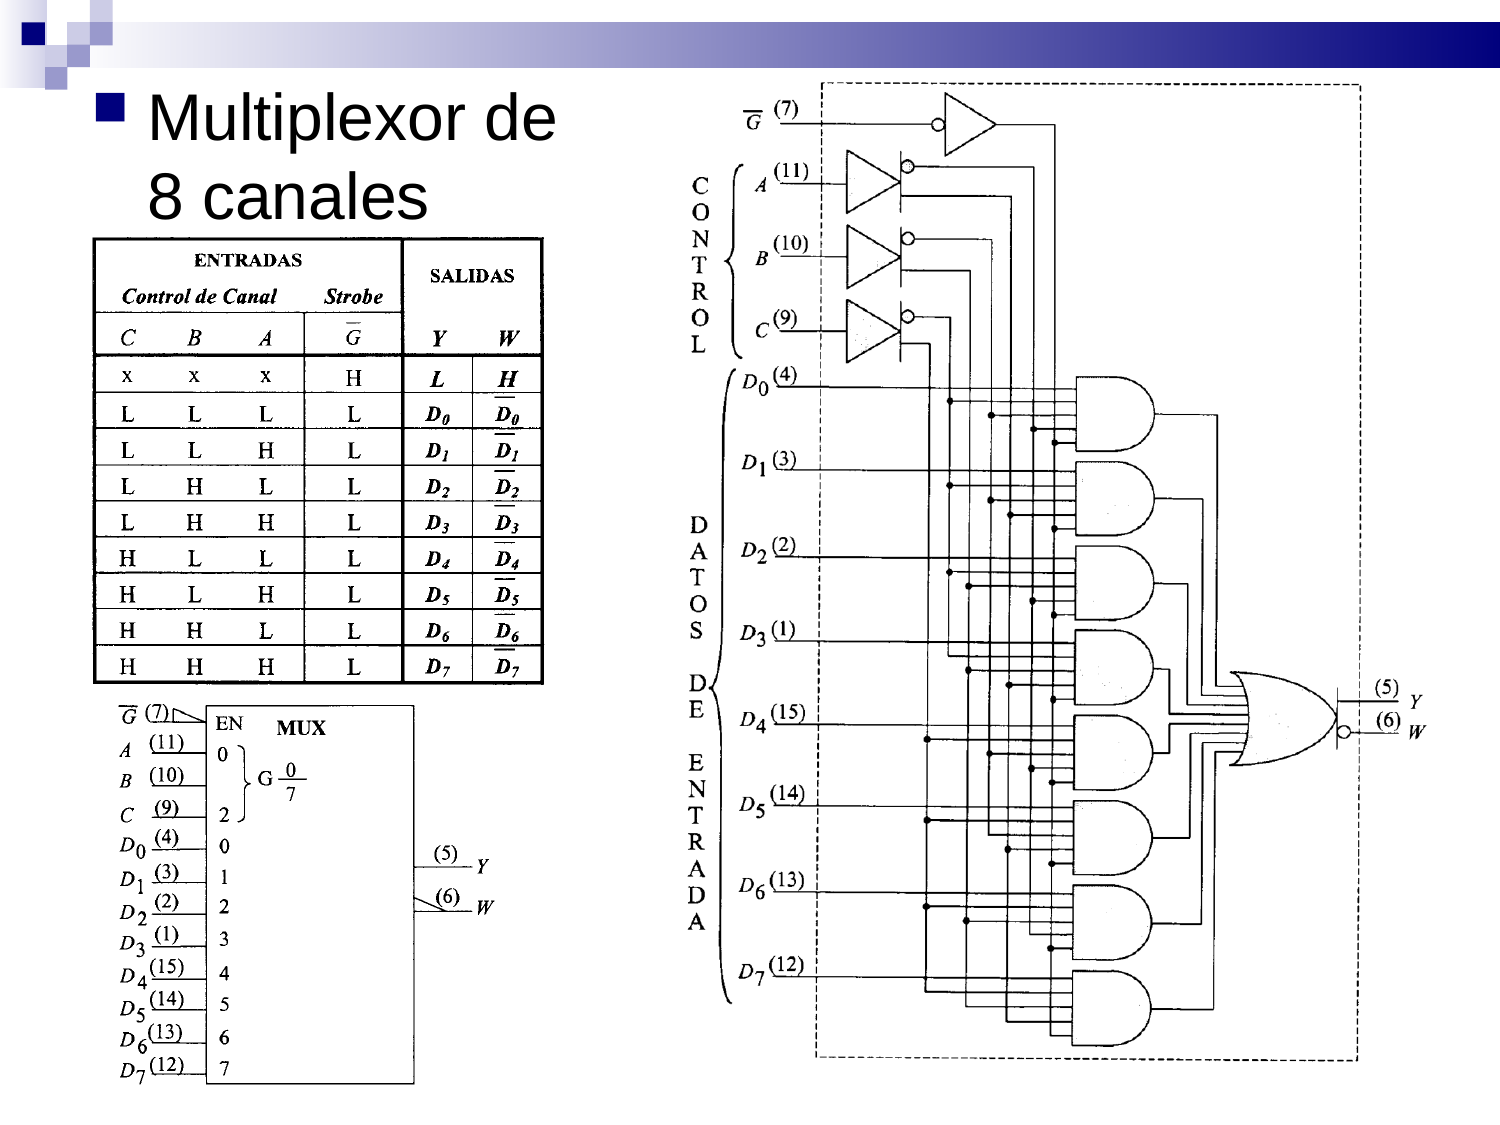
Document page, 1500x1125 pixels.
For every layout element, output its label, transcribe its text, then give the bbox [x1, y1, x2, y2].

picture [112, 692, 502, 1092]
list Multiplexor de 8 canales [76, 66, 609, 242]
picture [88, 231, 550, 690]
picture [679, 78, 1432, 1066]
